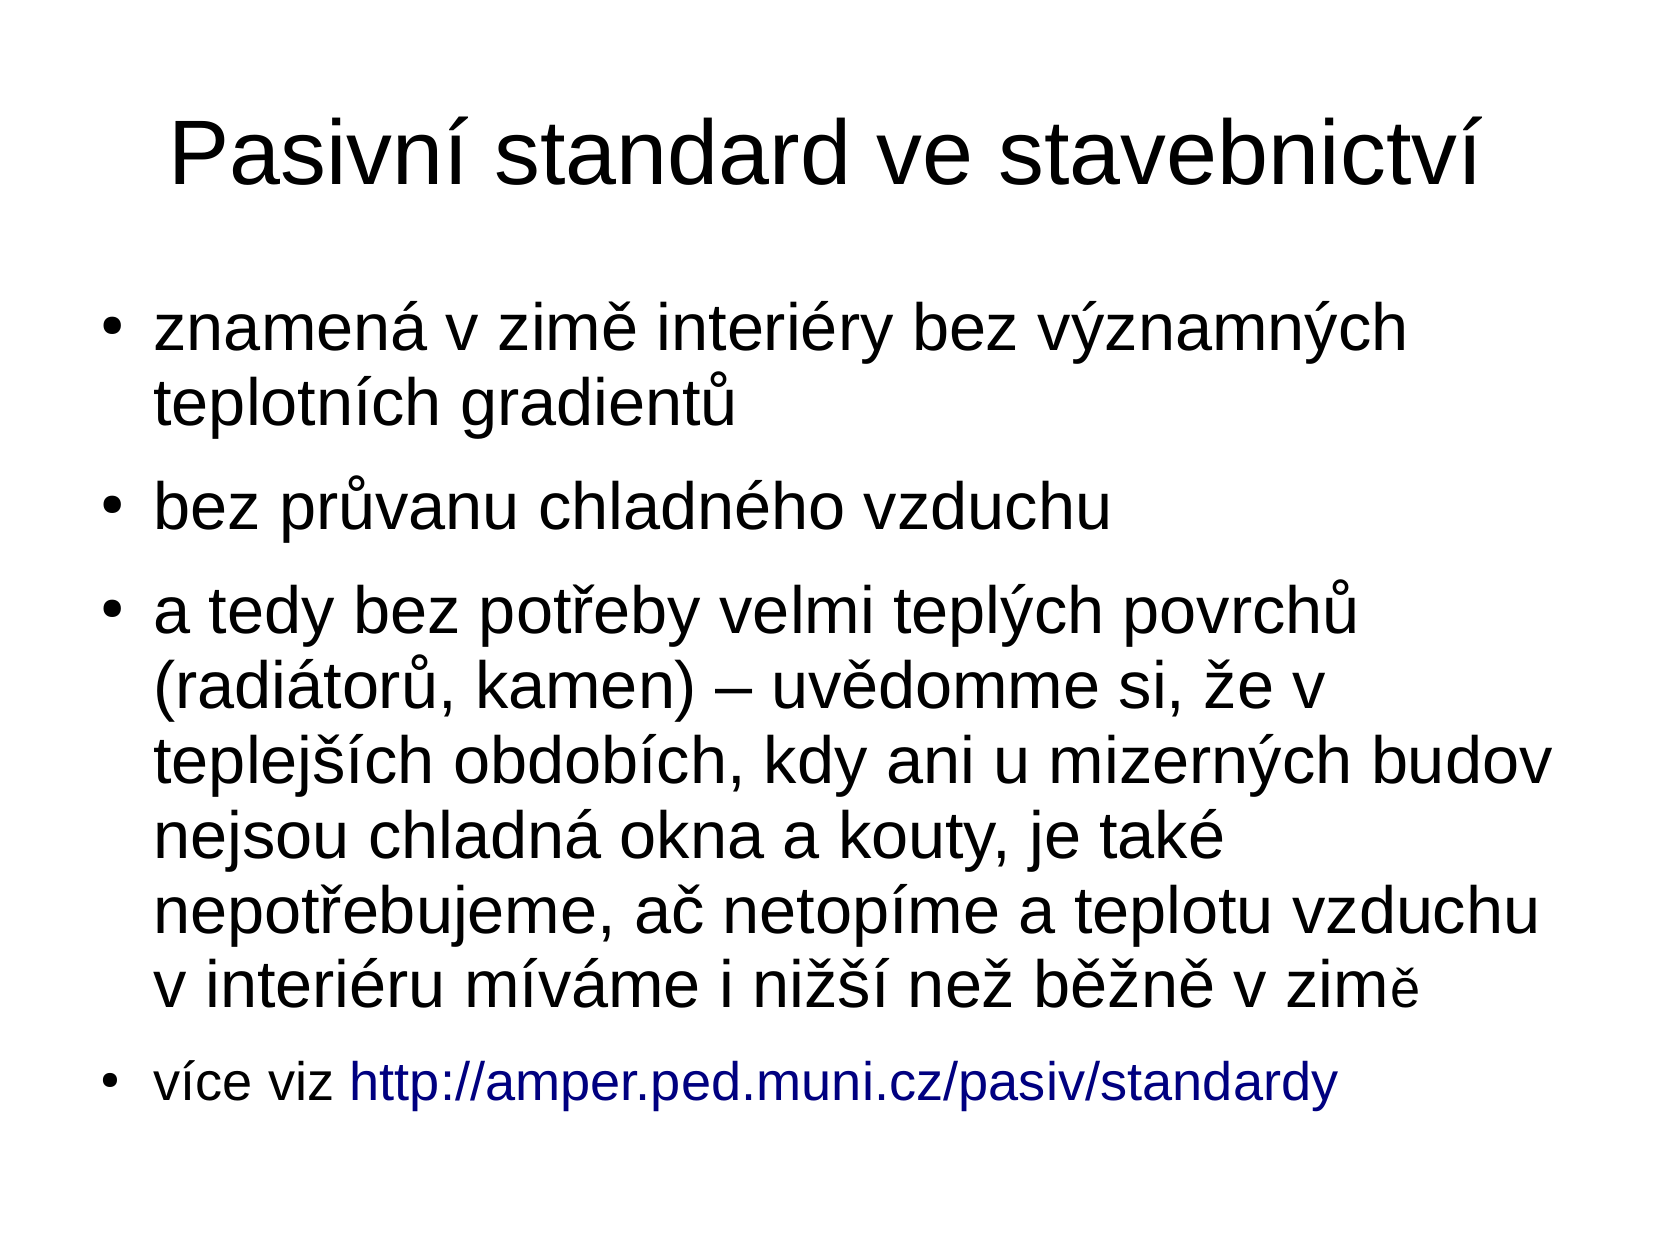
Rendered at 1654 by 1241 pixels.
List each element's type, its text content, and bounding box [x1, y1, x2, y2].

list znamená v zimě interiéry bez významných teplotních gradientů bez průvanu chladného vzduchu a tedy bez potřeby velmi teplých povrchů (radiátorů, kamen) – uvědomme si, že v teplejších obdobích, kdy ani u mizerných budov nejsou chladná okna a kouty, je také nepotřebujeme, ač netopíme a teplotu vzduchu v interiéru míváme i nižší než běžně v zimě více viz http://amper.ped.muni.cz/pasiv/standardy [82, 290, 1571, 1113]
title Pasivní standard ve stavebnictví [82, 49, 1571, 257]
